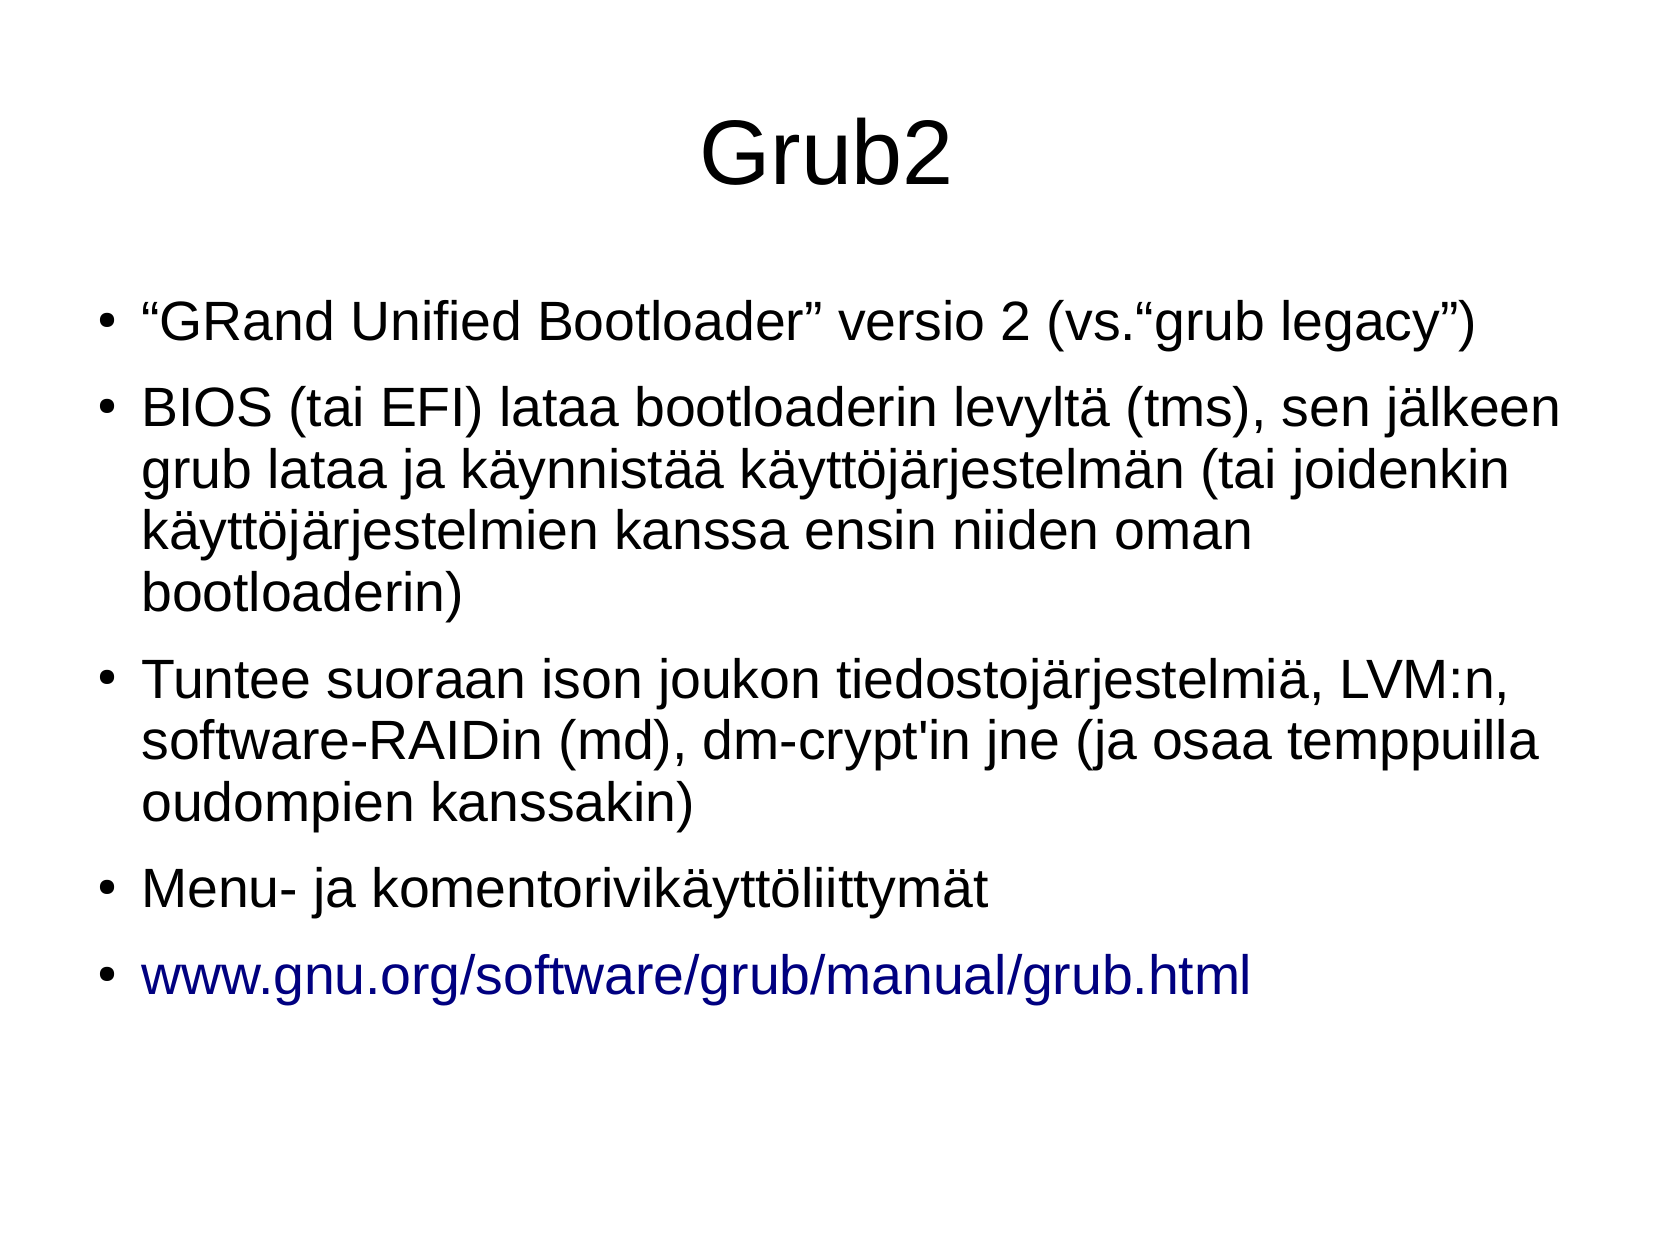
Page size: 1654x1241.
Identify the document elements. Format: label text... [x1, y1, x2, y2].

title Grub2 [82, 49, 1571, 257]
list “GRand Unified Bootloader” versio 2 (vs.“grub legacy”) BIOS (tai EFI) lataa bootloaderin levyltä (tms), sen jälkeen grub lataa ja käynnistää käyttöjärjestelmän (tai joidenkin käyttöjärjestelmien kanssa ensin niiden oman bootloaderin) Tuntee suoraan ison joukon tiedostojärjestelmiä, LVM:n, software-RAIDin (md), dm-crypt'in jne (ja osaa temppuilla oudompien kanssakin) Menu- ja komentorivikäyttöliittymät www.gnu.org/software/grub/manual/grub.html [82, 290, 1571, 1010]
